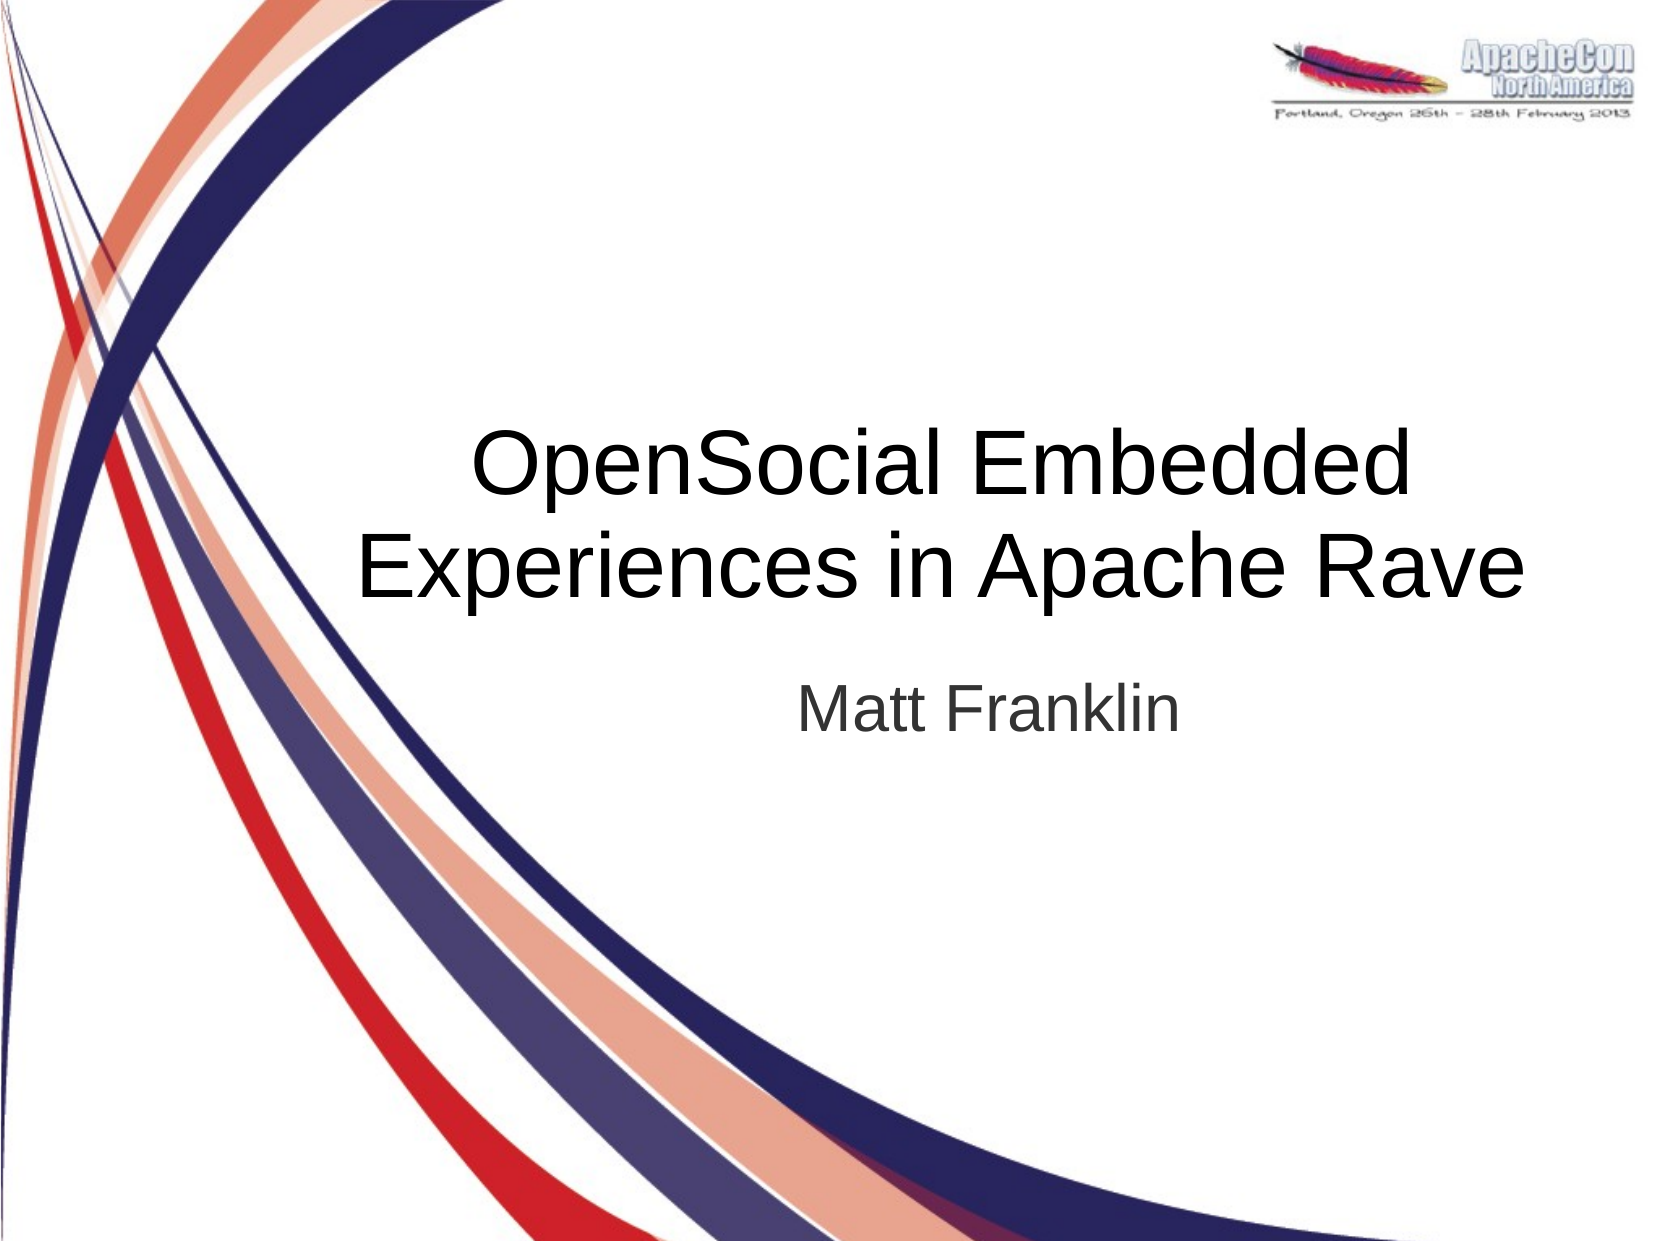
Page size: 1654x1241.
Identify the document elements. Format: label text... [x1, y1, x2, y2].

subtitle Matt Franklin [501, 649, 1477, 768]
picture [0, 0, 1654, 1241]
title OpenSocial Embedded Experiences in Apache Rave [354, 411, 1531, 617]
